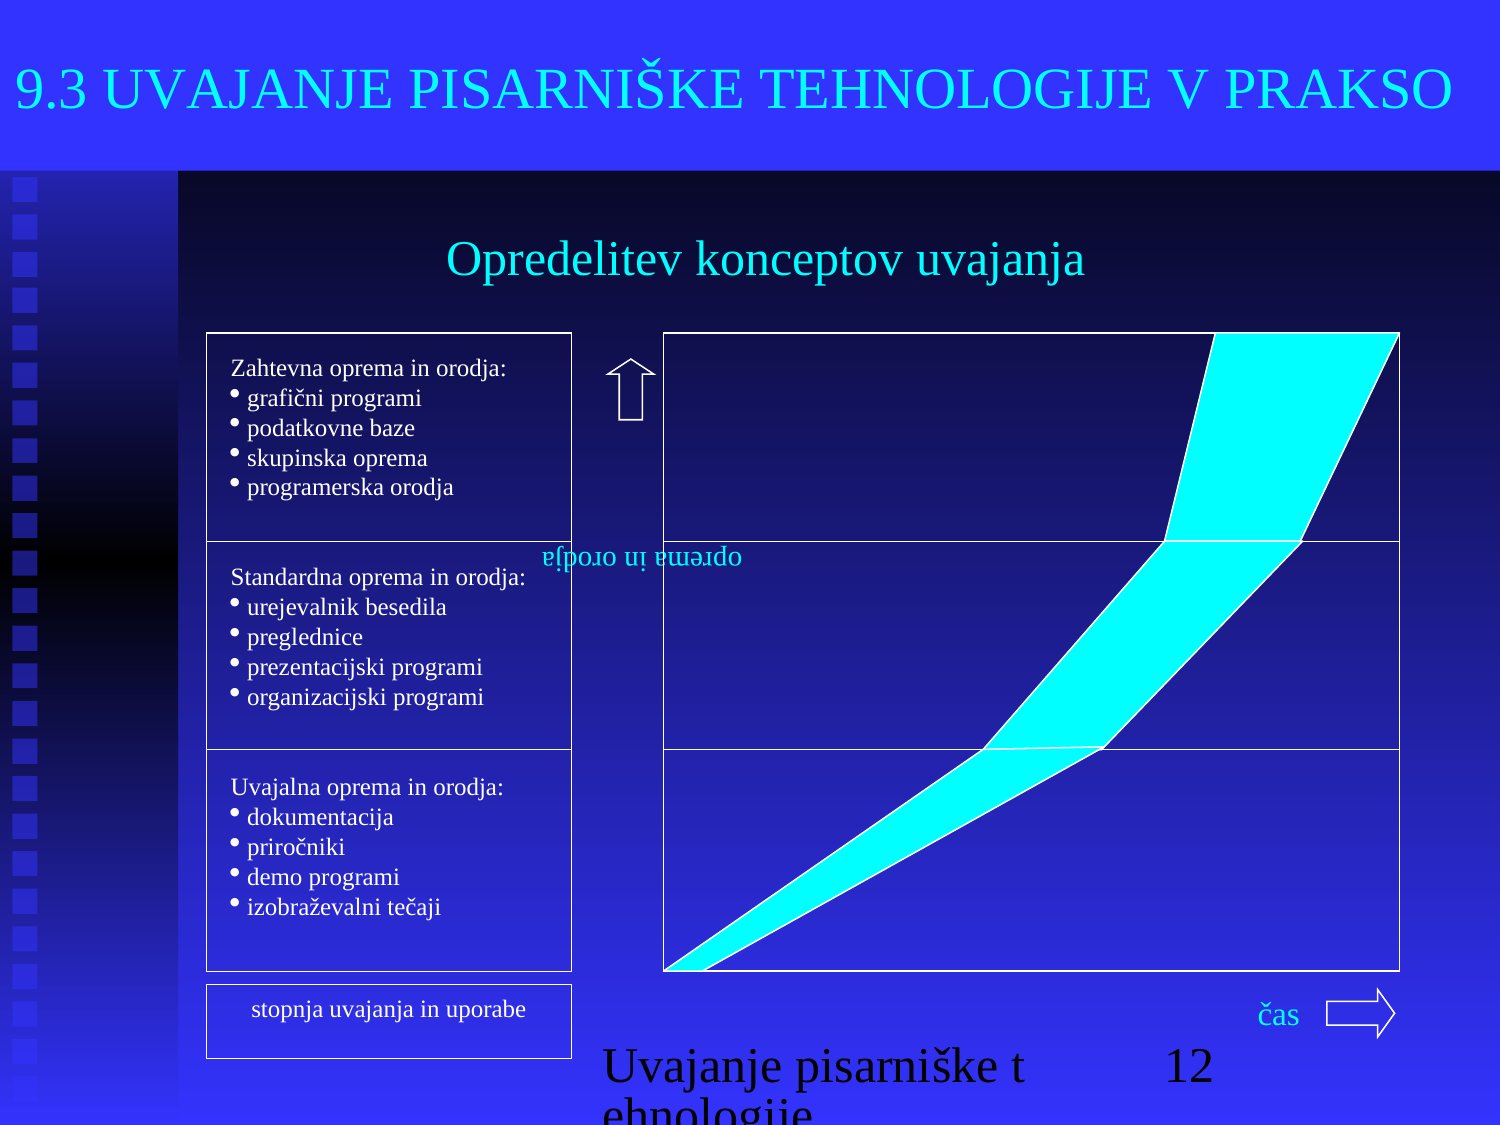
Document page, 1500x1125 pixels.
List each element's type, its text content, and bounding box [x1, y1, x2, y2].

text_box Zahtevna oprema in orodja: grafični programi podatkovne baze skupinska oprema programerska orodja Standardna oprema in orodja: urejevalnik besedila preglednice prezentacijski programi organizacijski programi Uvajalna oprema in orodja: dokumentacija priročniki demo programi izobraževalni tečaji [215, 343, 571, 541]
text_box [663, 332, 1400, 972]
title 9.3 UVAJANJE PISARNIŠKE TEHNOLOGIJE V PRAKSO [0, 0, 1500, 171]
text_box stopnja uvajanja in uporabe [206, 984, 572, 1059]
text_box oprema in orodja [601, 433, 659, 688]
text_box Zahtevna oprema in orodja: grafični programi podatkovne baze skupinska oprema programerska orodja Standardna oprema in orodja: urejevalnik besedila preglednice prezentacijski programi organizacijski programi Uvajalna oprema in orodja: dokumentacija priročniki demo programi izobraževalni tečaji [215, 750, 571, 966]
text_box Opredelitev konceptov uvajanja [431, 217, 1101, 294]
text_box čas [1201, 984, 1315, 1048]
text_box Zahtevna oprema in orodja: grafični programi podatkovne baze skupinska oprema programerska orodja Standardna oprema in orodja: urejevalnik besedila preglednice prezentacijski programi organizacijski programi Uvajalna oprema in orodja: dokumentacija priročniki demo programi izobraževalni tečaji [215, 542, 571, 749]
